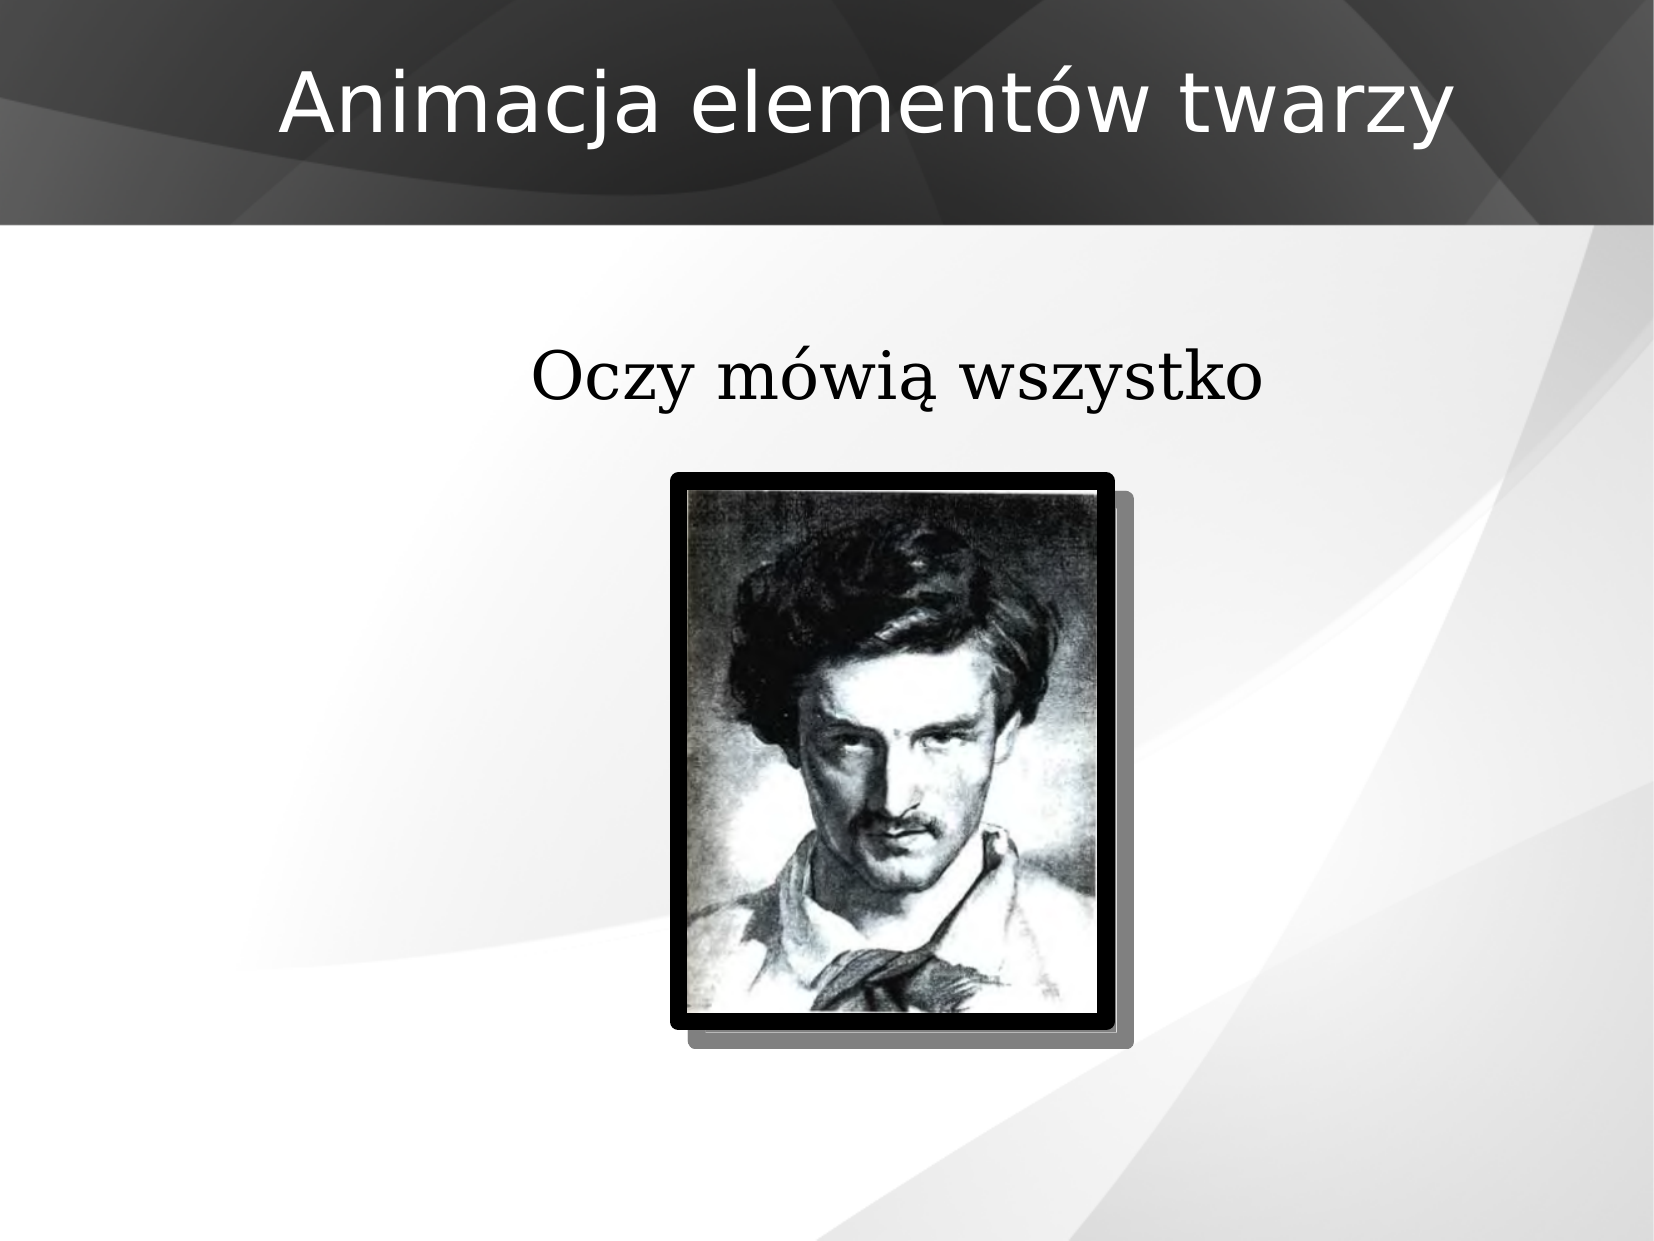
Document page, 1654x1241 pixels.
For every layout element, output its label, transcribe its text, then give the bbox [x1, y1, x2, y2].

picture [0, 0, 1654, 1241]
list Oczy mówią wszystko [187, 337, 1538, 1013]
title Animacja elementów twarzy [124, 0, 1613, 208]
